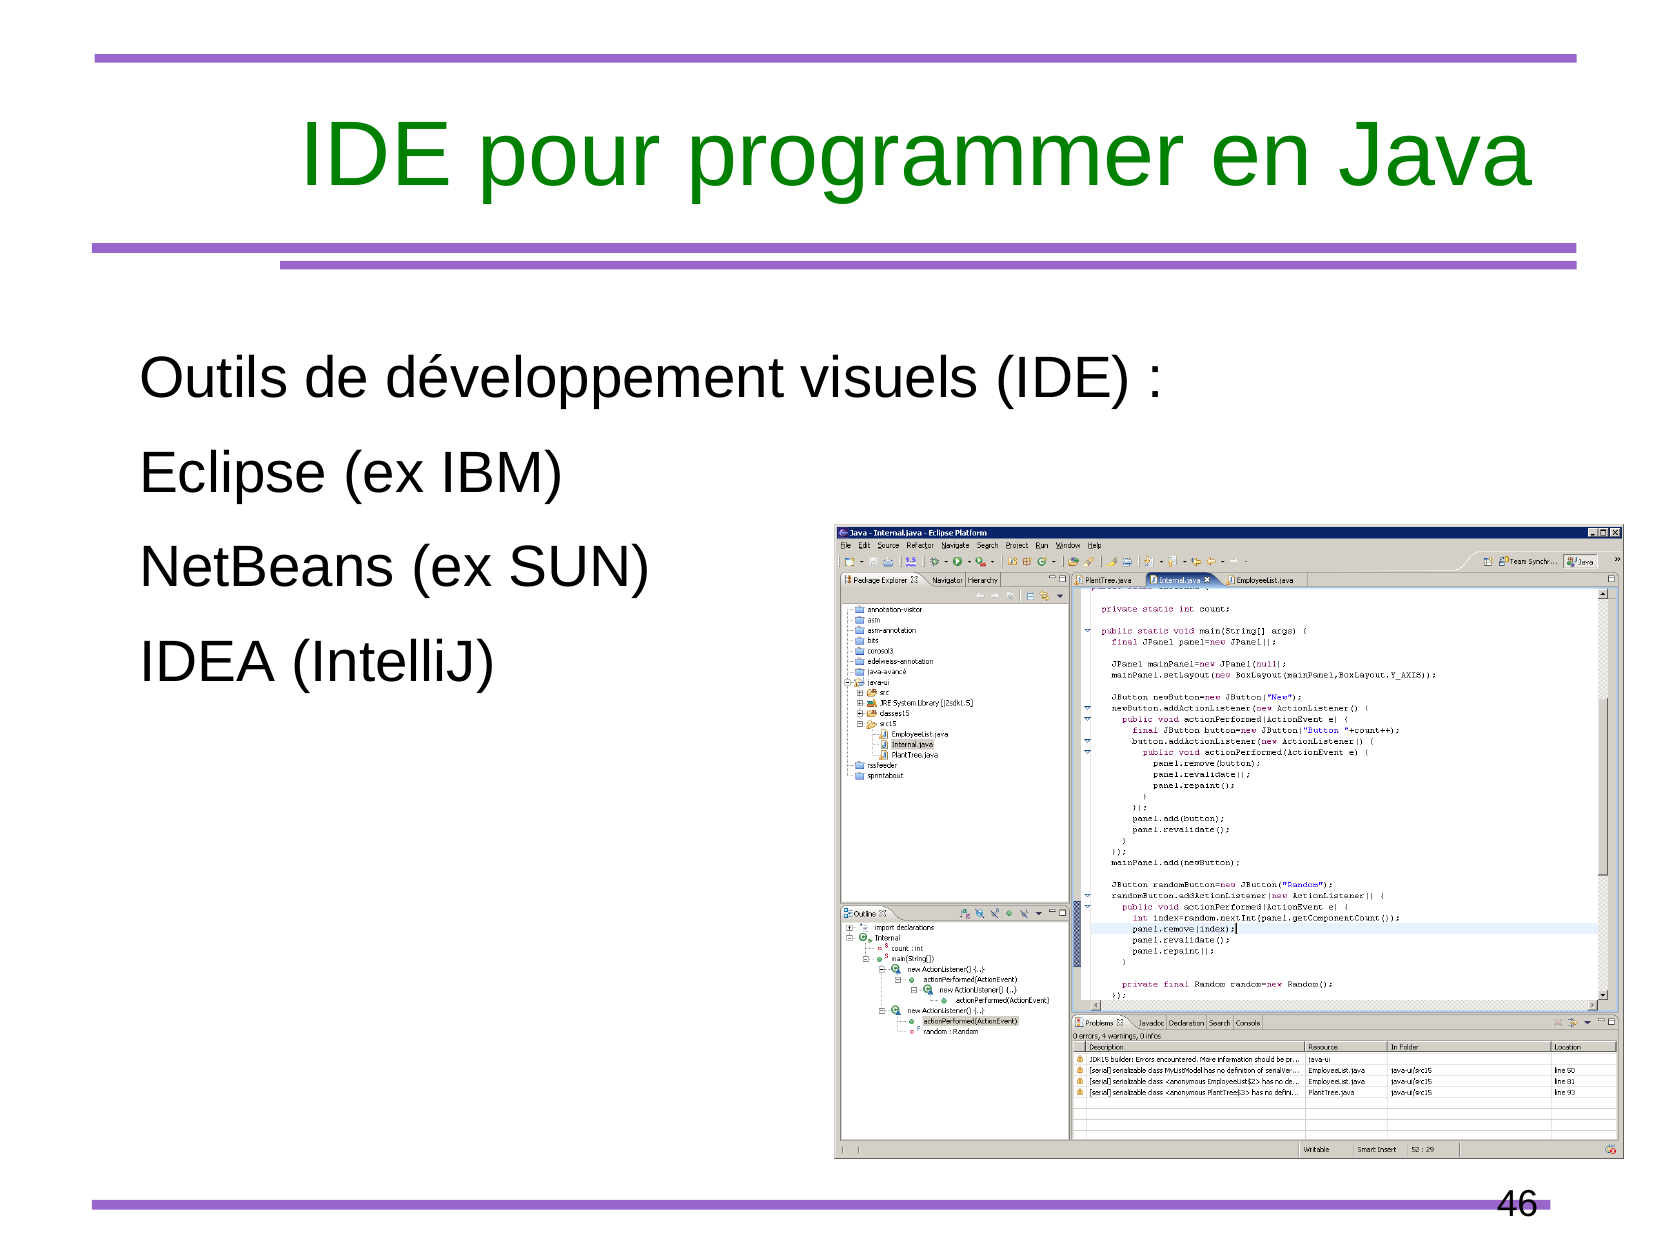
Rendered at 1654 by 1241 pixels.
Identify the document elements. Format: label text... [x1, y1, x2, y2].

list Outils de développement visuels (IDE) : Eclipse (ex IBM) NetBeans (ex SUN) IDEA (IntelliJ) [121, 344, 1534, 1165]
title IDE pour programmer en Java [121, 49, 1534, 257]
picture [834, 524, 1624, 1159]
